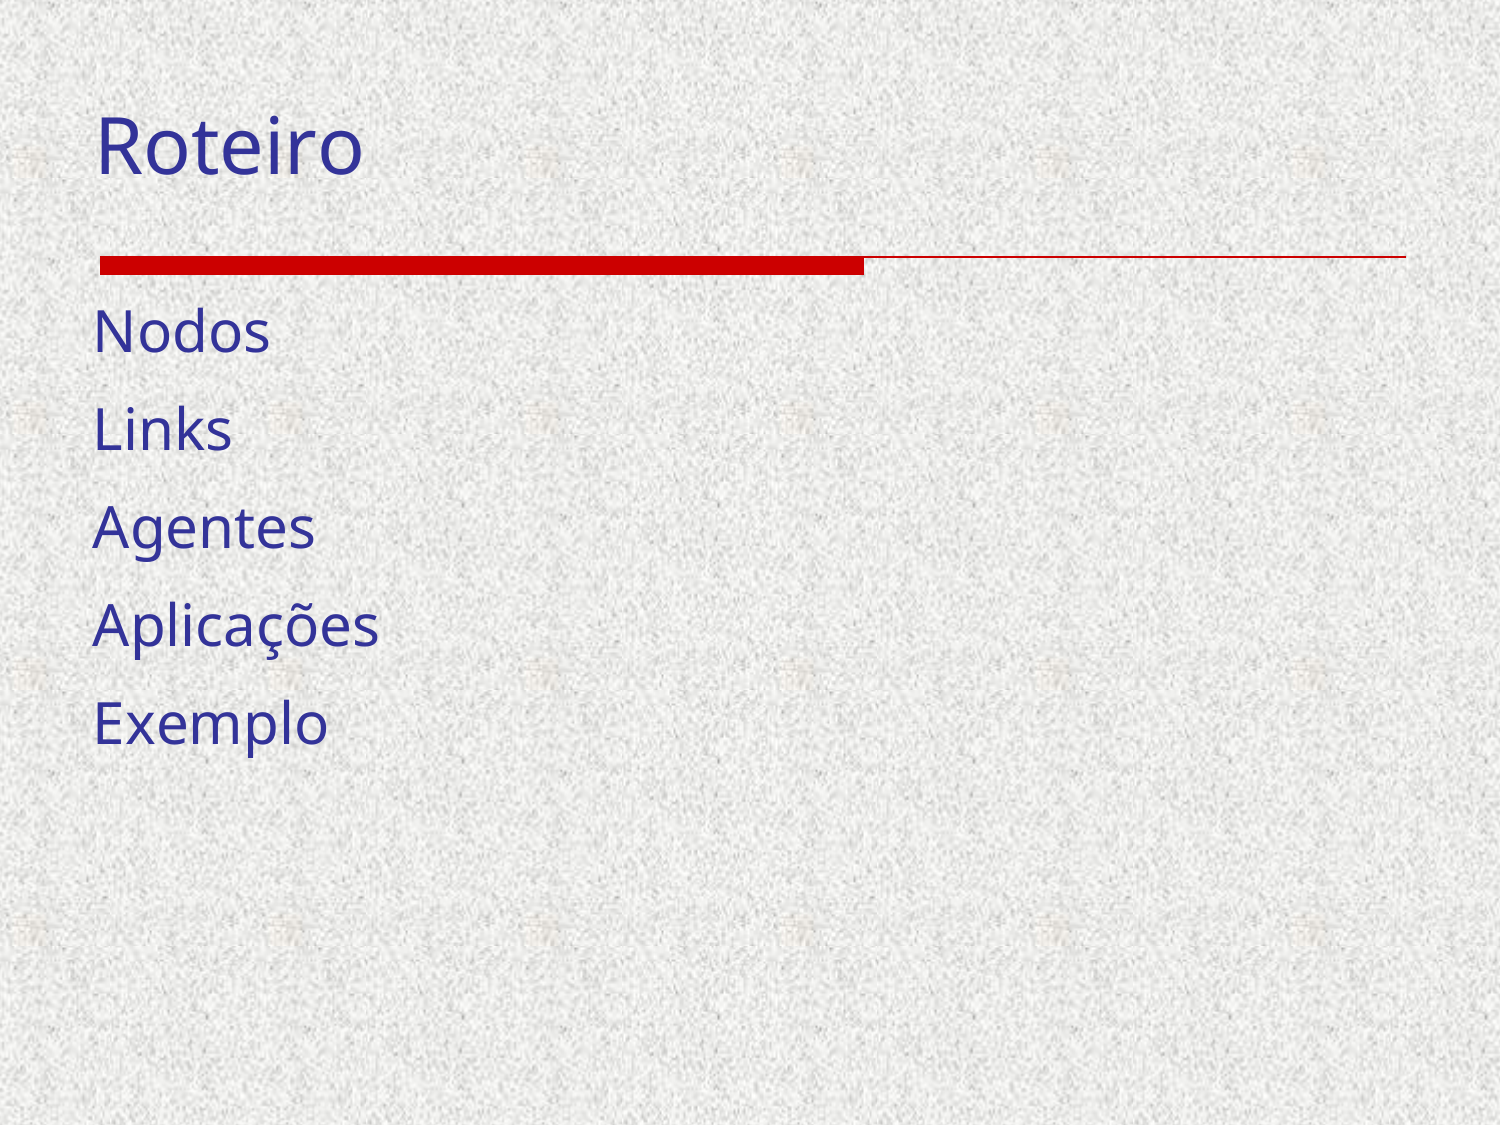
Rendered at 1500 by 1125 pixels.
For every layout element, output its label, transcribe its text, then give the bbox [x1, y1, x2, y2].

picture [0, 0, 1500, 1125]
title Roteiro [94, 35, 1406, 249]
list Nodos Links Agentes Aplicações Exemplo [92, 287, 1405, 994]
